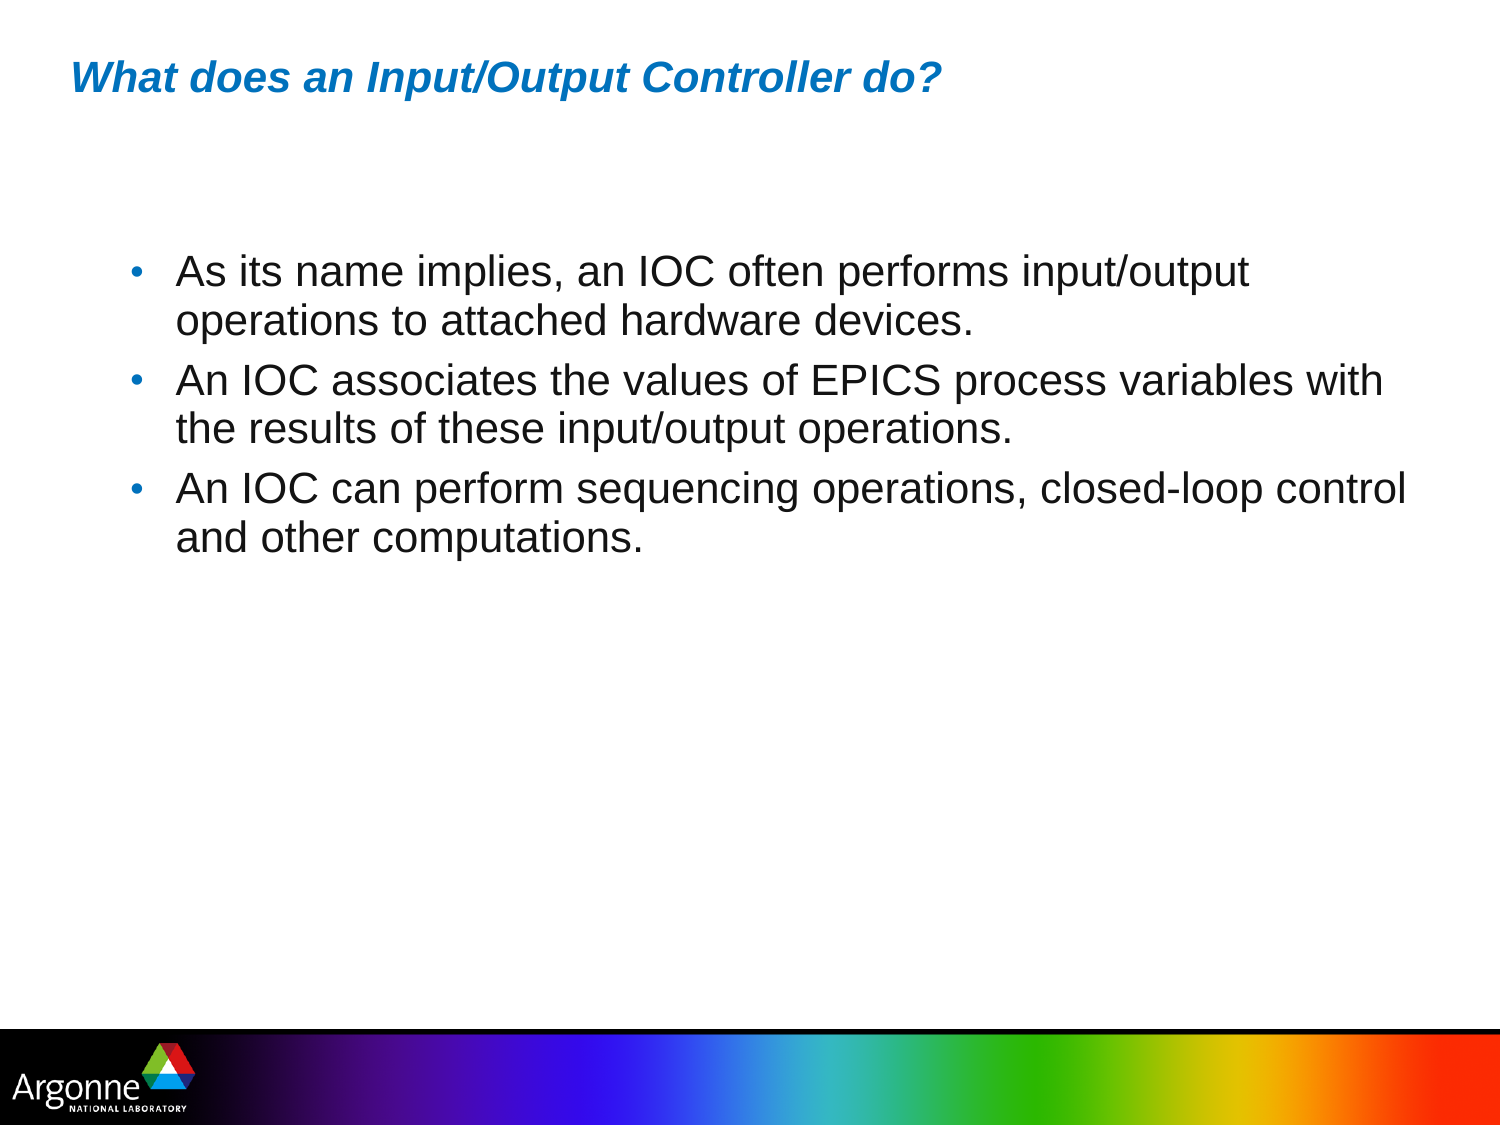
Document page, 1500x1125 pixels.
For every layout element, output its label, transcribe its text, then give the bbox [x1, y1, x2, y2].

title What does an Input/Output Controller do? [55, 57, 1361, 113]
picture [0, 1029, 1500, 1125]
list As its name implies, an IOC often performs input/output operations to attached hardware devices. An IOC associates the values of EPICS process variables with the results of these input/output operations. An IOC can perform sequencing operations, closed-loop control and other computations. [114, 239, 1459, 597]
